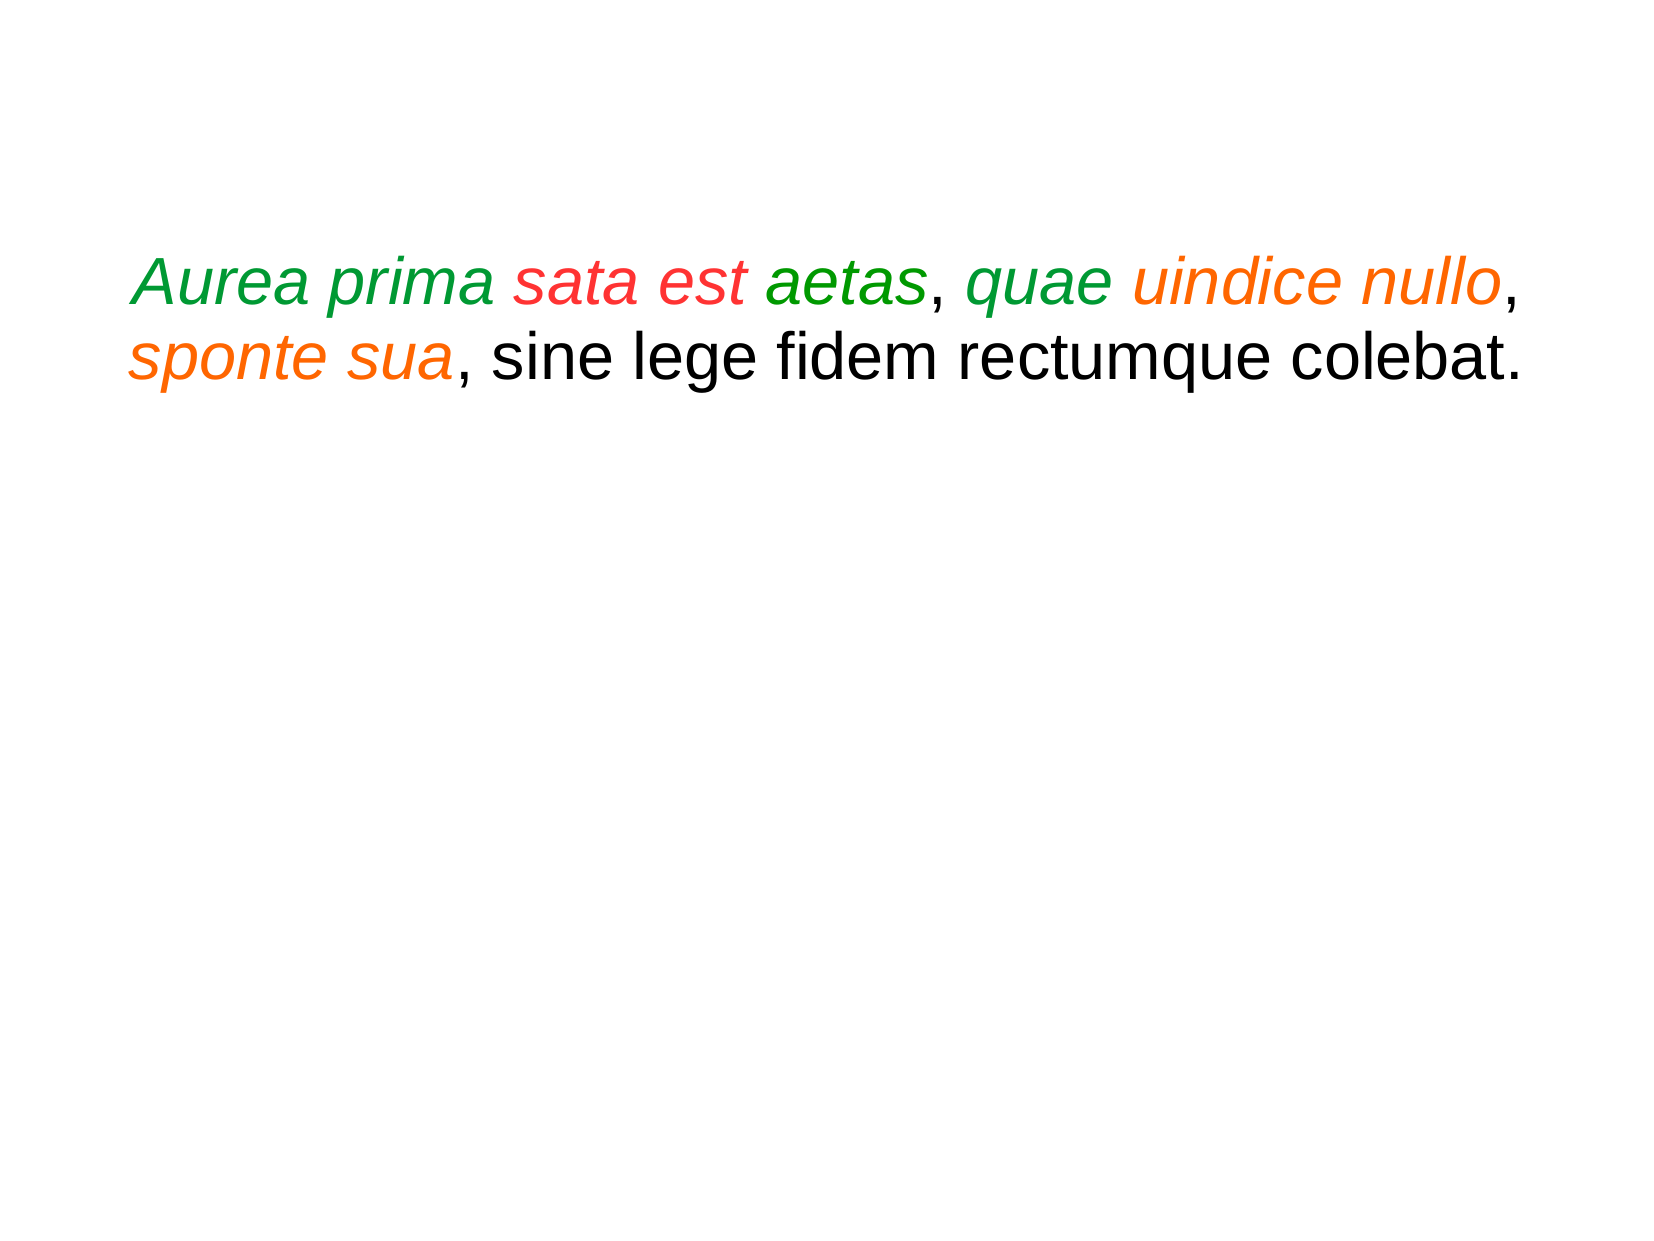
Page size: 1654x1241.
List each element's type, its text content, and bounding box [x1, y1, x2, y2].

title Aurea prima sata est aetas, quae uindice nullo, sponte sua, sine lege fidem rectumque colebat. [47, 35, 1607, 603]
